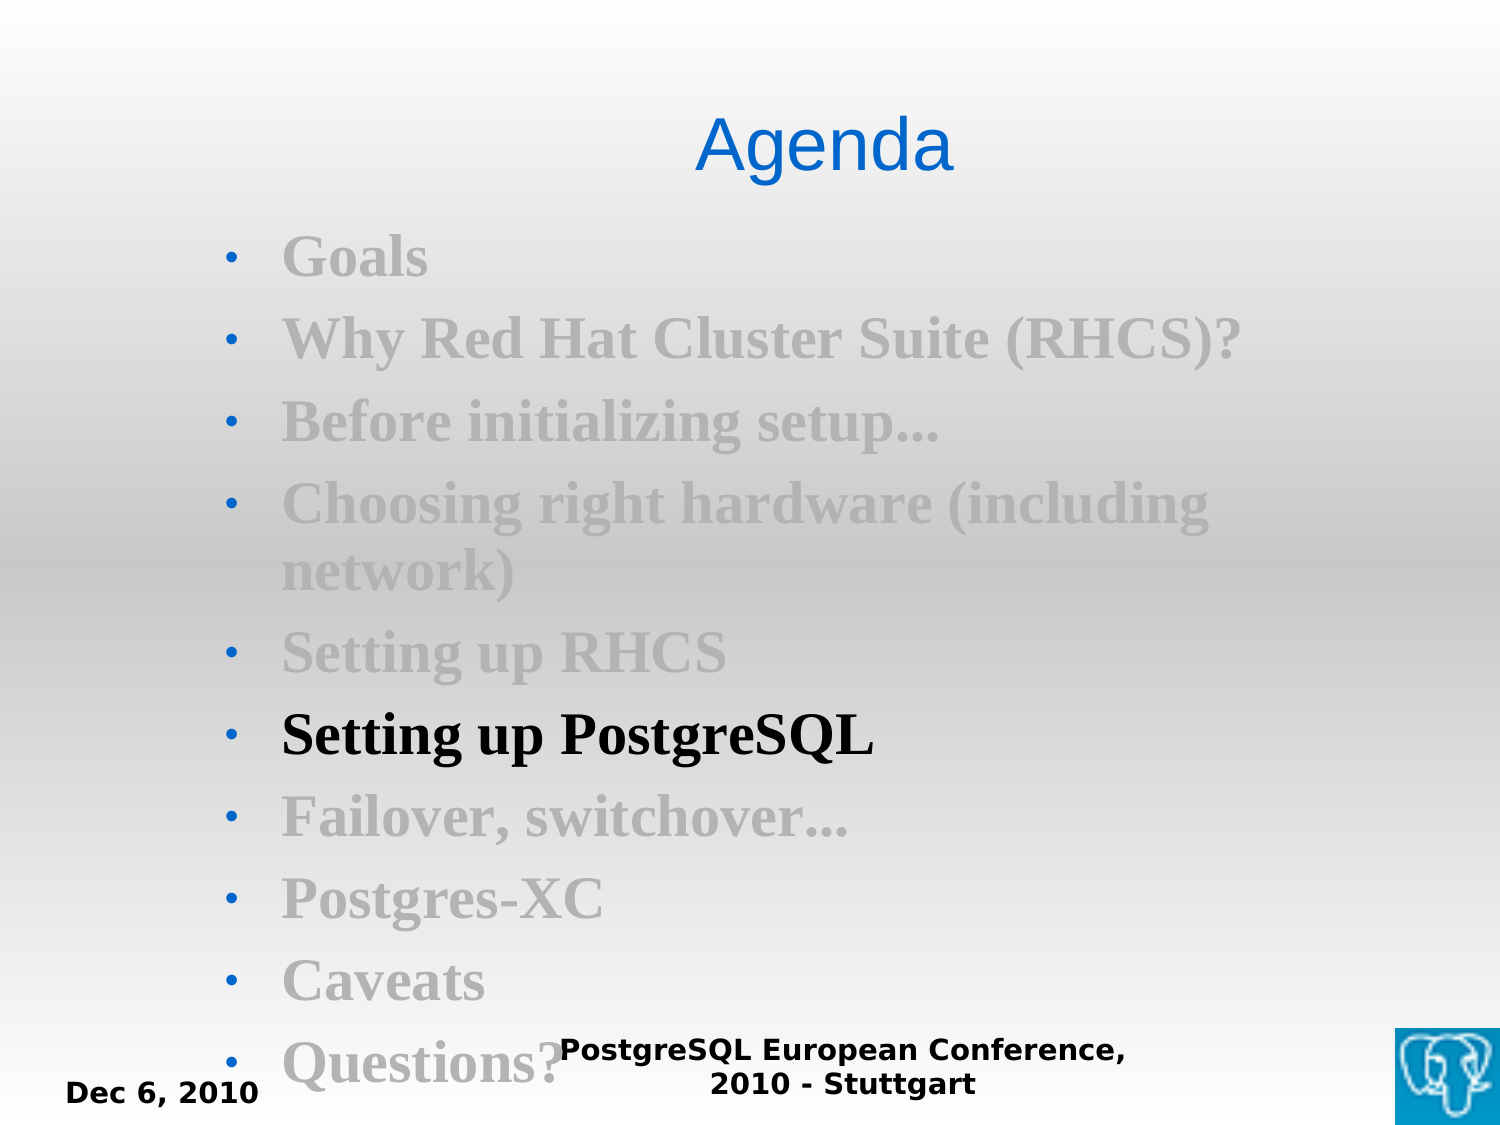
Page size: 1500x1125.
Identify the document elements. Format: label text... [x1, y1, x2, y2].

list Goals Why Red Hat Cluster Suite (RHCS)? Before initializing setup... Choosing right hardware (including network) Setting up RHCS Setting up PostgreSQL Failover, switchover... Postgres-XC Caveats Questions? [224, 222, 1425, 1096]
title Agenda [224, 49, 1425, 222]
picture [1425, 1033, 1492, 1118]
